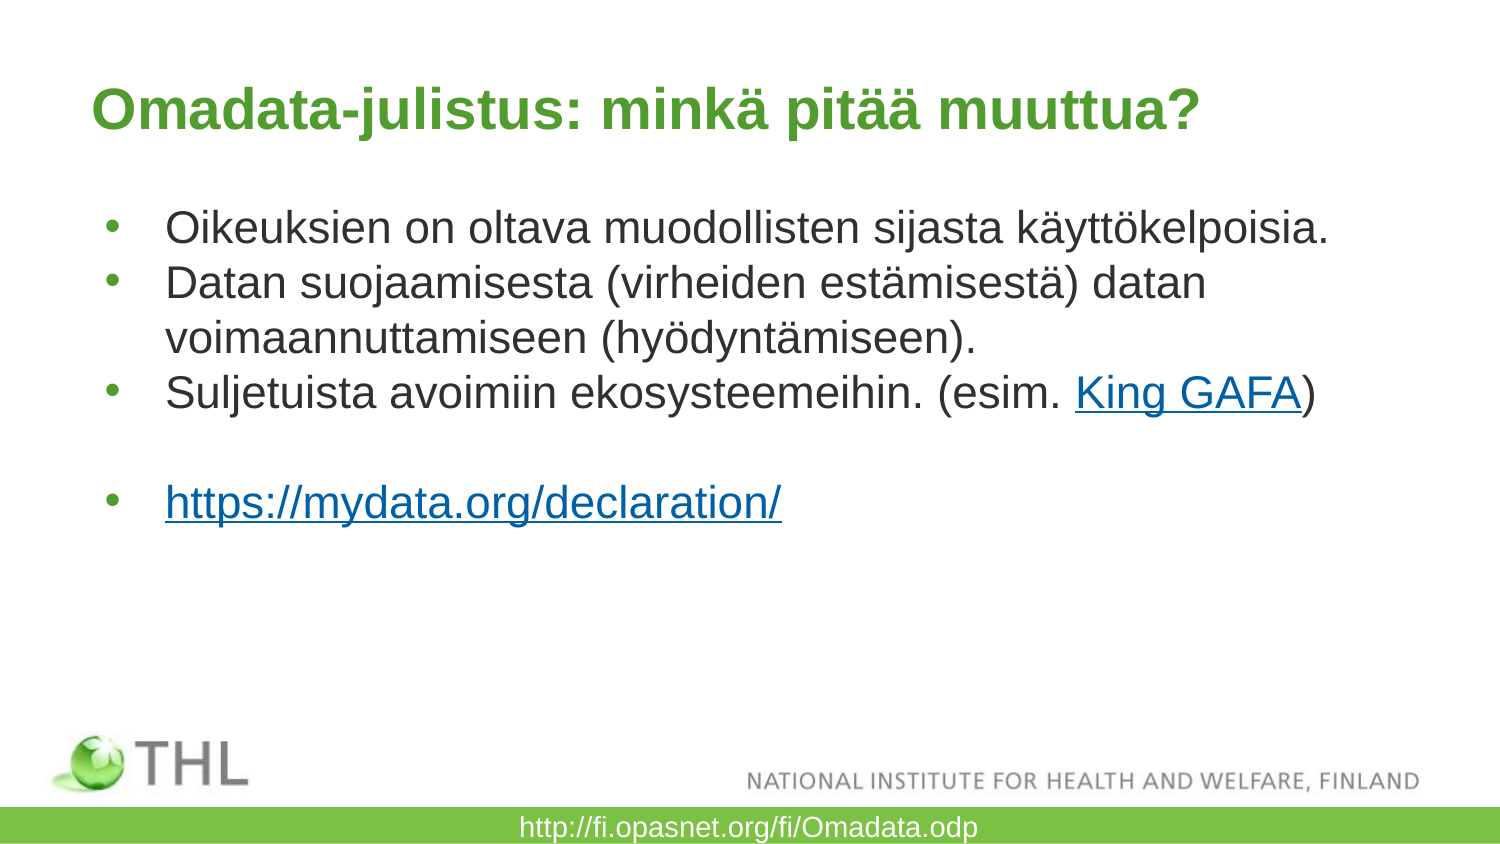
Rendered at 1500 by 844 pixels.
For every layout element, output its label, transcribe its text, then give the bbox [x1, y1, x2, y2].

list Oikeuksien on oltava muodollisten sijasta käyttökelpoisia. Datan suojaamisesta (virheiden estämisestä) datan voimaannuttamiseen (hyödyntämiseen). Suljetuista avoimiin ekosysteemeihin. (esim. King GAFA) https://mydata.org/declaration/ [75, 182, 1424, 724]
picture [24, 719, 275, 803]
picture [715, 763, 1465, 801]
title Omadata-julistus: minkä pitää muuttua? [76, 32, 1424, 156]
